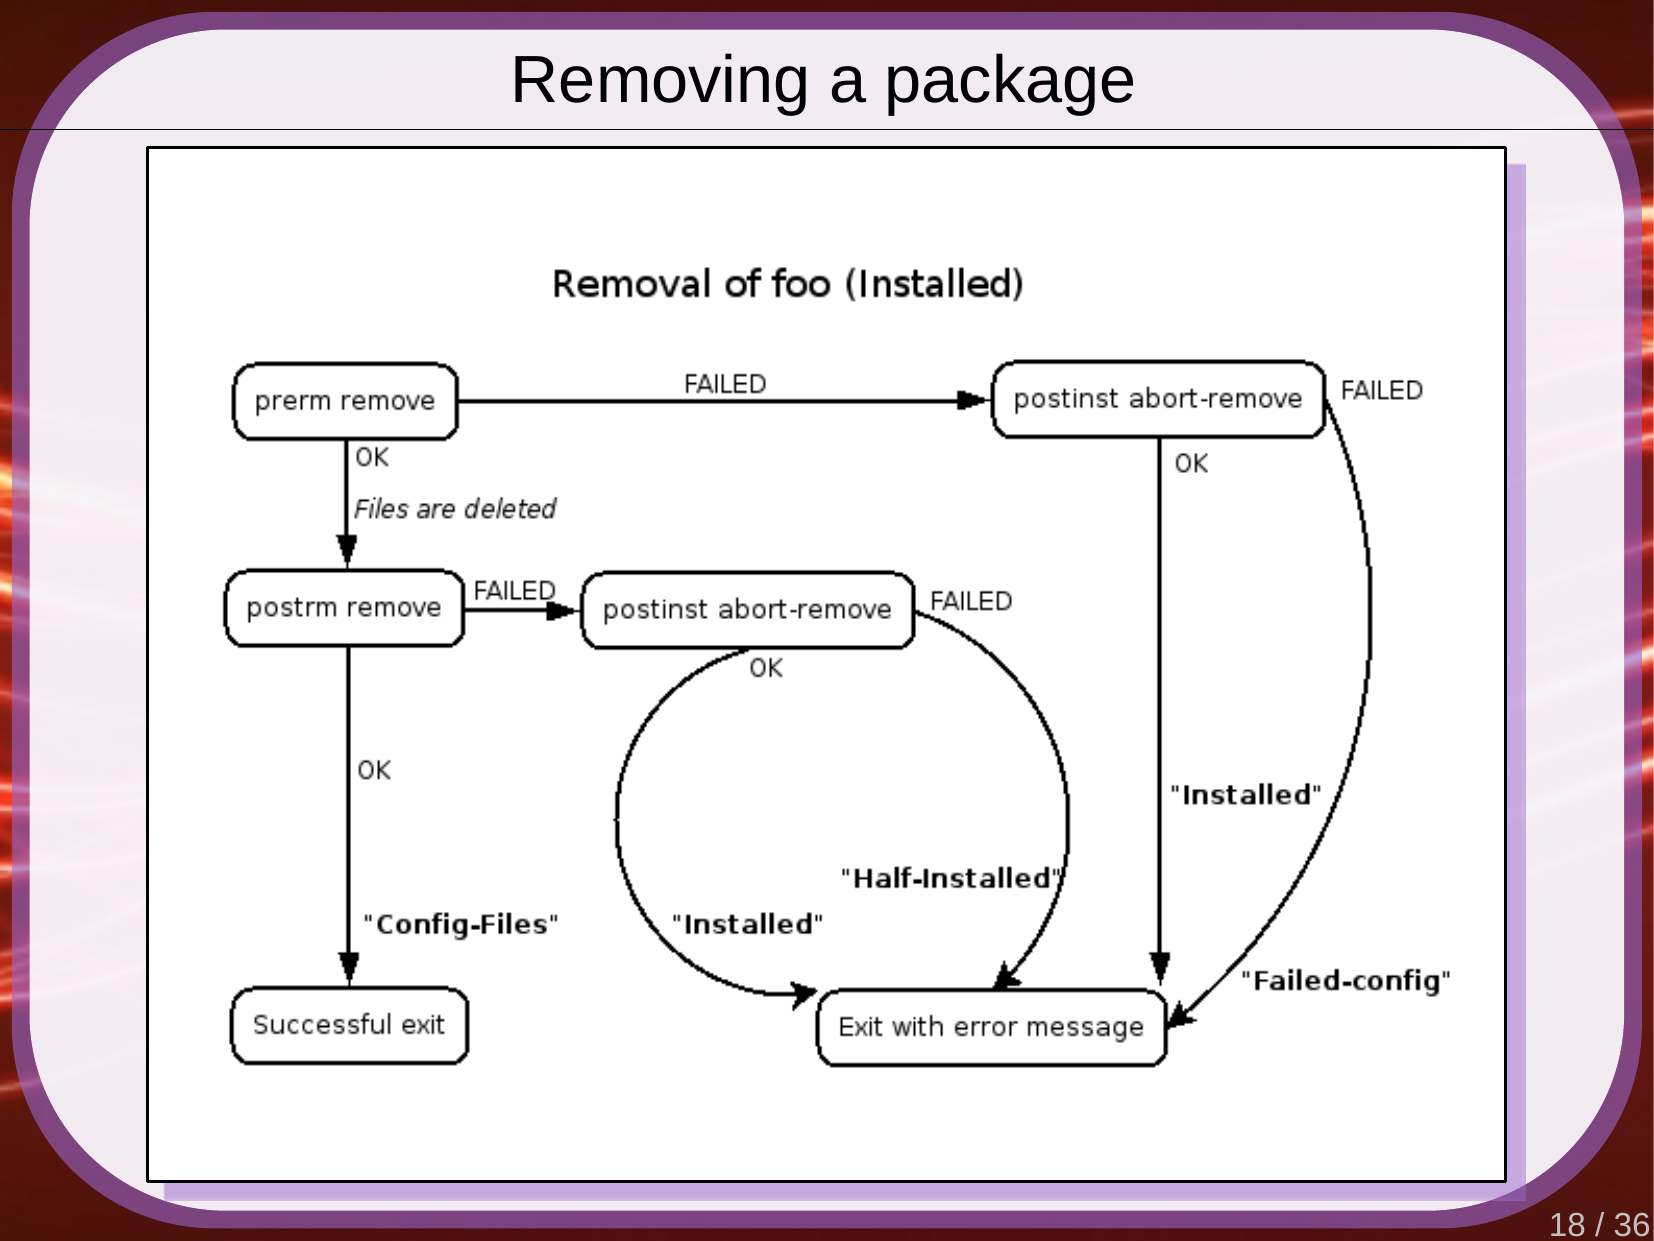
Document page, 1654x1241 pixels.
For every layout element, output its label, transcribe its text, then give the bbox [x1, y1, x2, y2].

picture [0, 130, 1654, 1241]
picture [0, 0, 1654, 129]
title Removing a package [82, 35, 1565, 125]
picture [203, 262, 1454, 1097]
